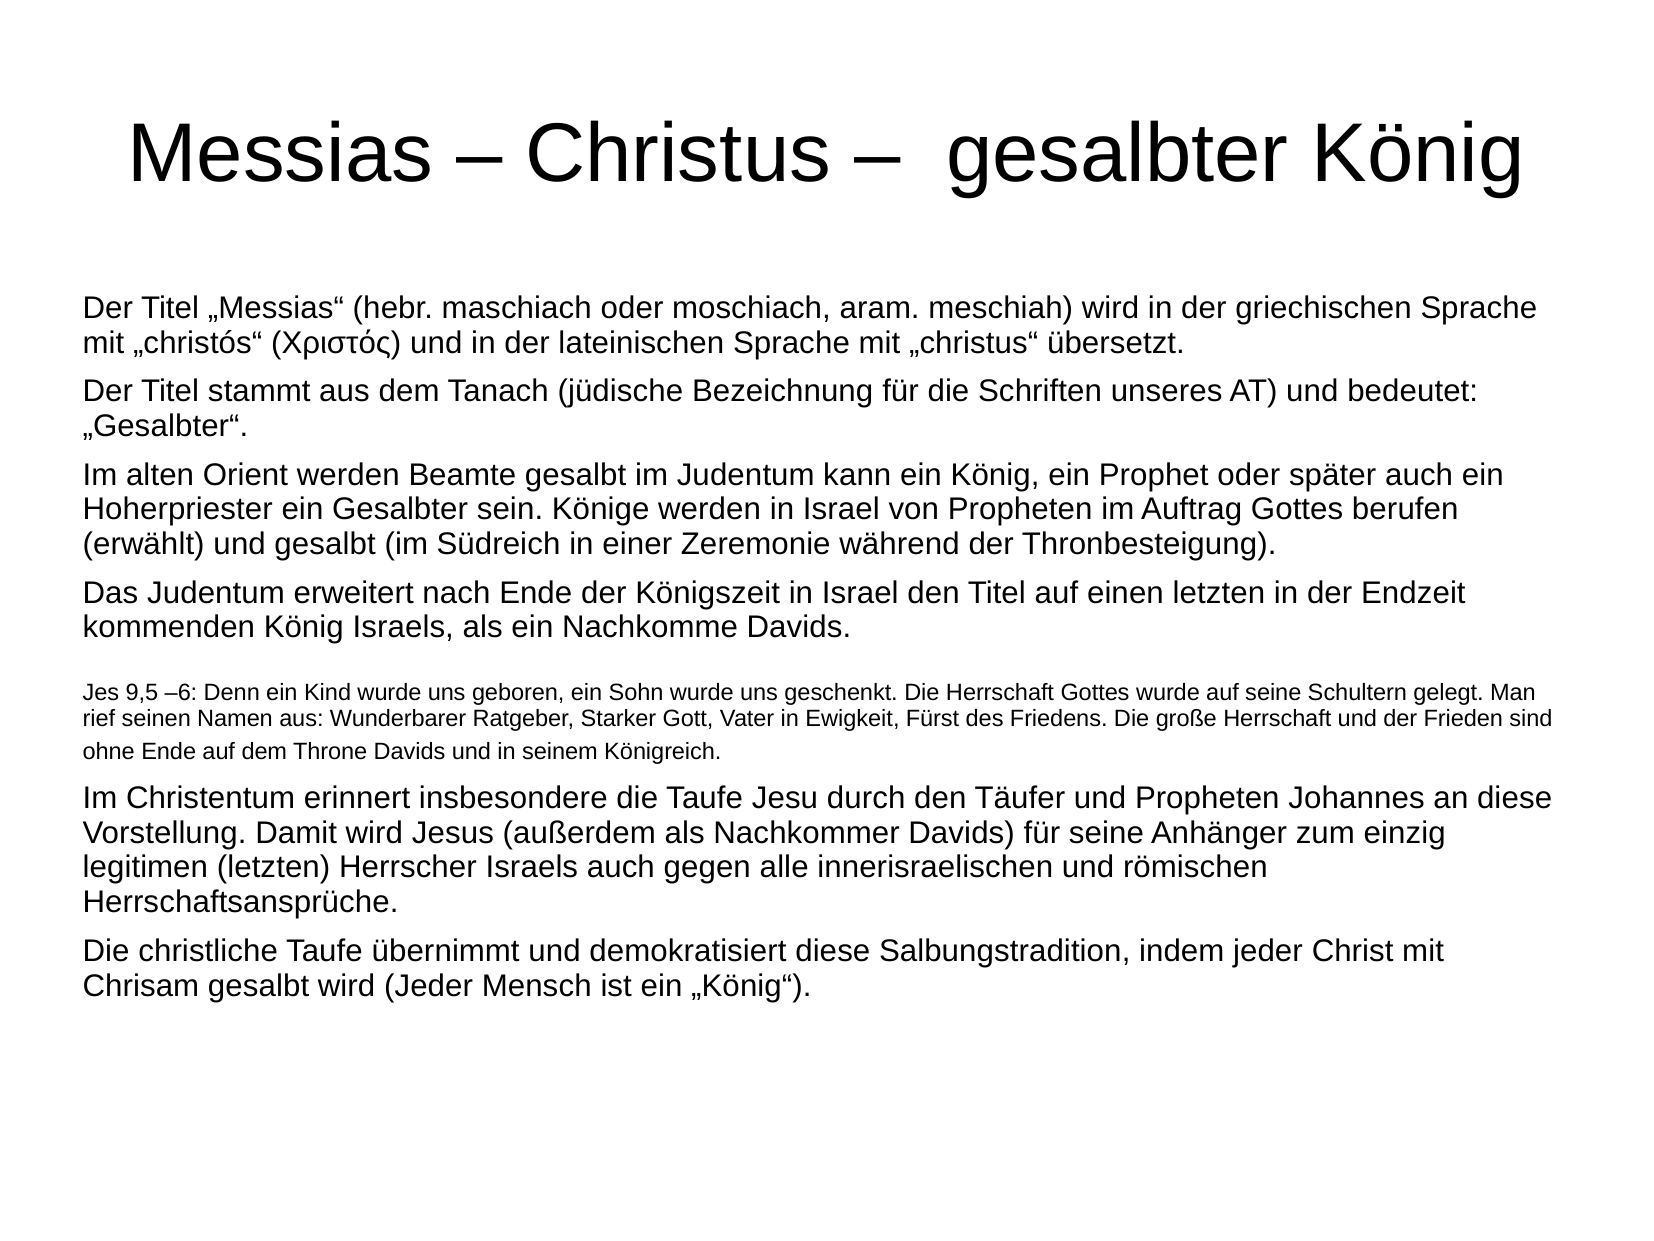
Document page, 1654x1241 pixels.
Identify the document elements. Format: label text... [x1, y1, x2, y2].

list Der Titel „Messias“ (hebr. maschiach oder moschiach, aram. meschiah) wird in der griechischen Sprache mit „christós“ (Χριστός) und in der lateinischen Sprache mit „christus“ übersetzt. Der Titel stammt aus dem Tanach (jüdische Bezeichnung für die Schriften unseres AT) und bedeutet: „Gesalbter“. Im alten Orient werden Beamte gesalbt im Judentum kann ein König, ein Prophet oder später auch ein Hoherpriester ein Gesalbter sein. Könige werden in Israel von Propheten im Auftrag Gottes berufen (erwählt) und gesalbt (im Südreich in einer Zeremonie während der Thronbesteigung). Das Judentum erweitert nach Ende der Königszeit in Israel den Titel auf einen letzten in der Endzeit kommenden König Israels, als ein Nachkomme Davids. Jes 9,5 –6: Denn ein Kind wurde uns geboren, ein Sohn wurde uns geschenkt. Die Herrschaft Gottes wurde auf seine Schultern gelegt. Man rief seinen Namen aus: Wunderbarer Ratgeber, Starker Gott, Vater in Ewigkeit, Fürst des Friedens. Die große Herrschaft und der Frieden sind ohne Ende auf dem Throne Davids und in seinem Königreich. Im Christentum erinnert insbesondere die Taufe Jesu durch den Täufer und Propheten Johannes an diese Vorstellung. Damit wird Jesus (außerdem als Nachkommer Davids) für seine Anhänger zum einzig legitimen (letzten) Herrscher Israels auch gegen alle innerisraelischen und römischen Herrschaftsansprüche. Die christliche Taufe übernimmt und demokratisiert diese Salbungstradition, indem jeder Christ mit Chrisam gesalbt wird (Jeder Mensch ist ein „König“). [82, 290, 1571, 1010]
title Messias – Christus – gesalbter König [82, 49, 1571, 257]
